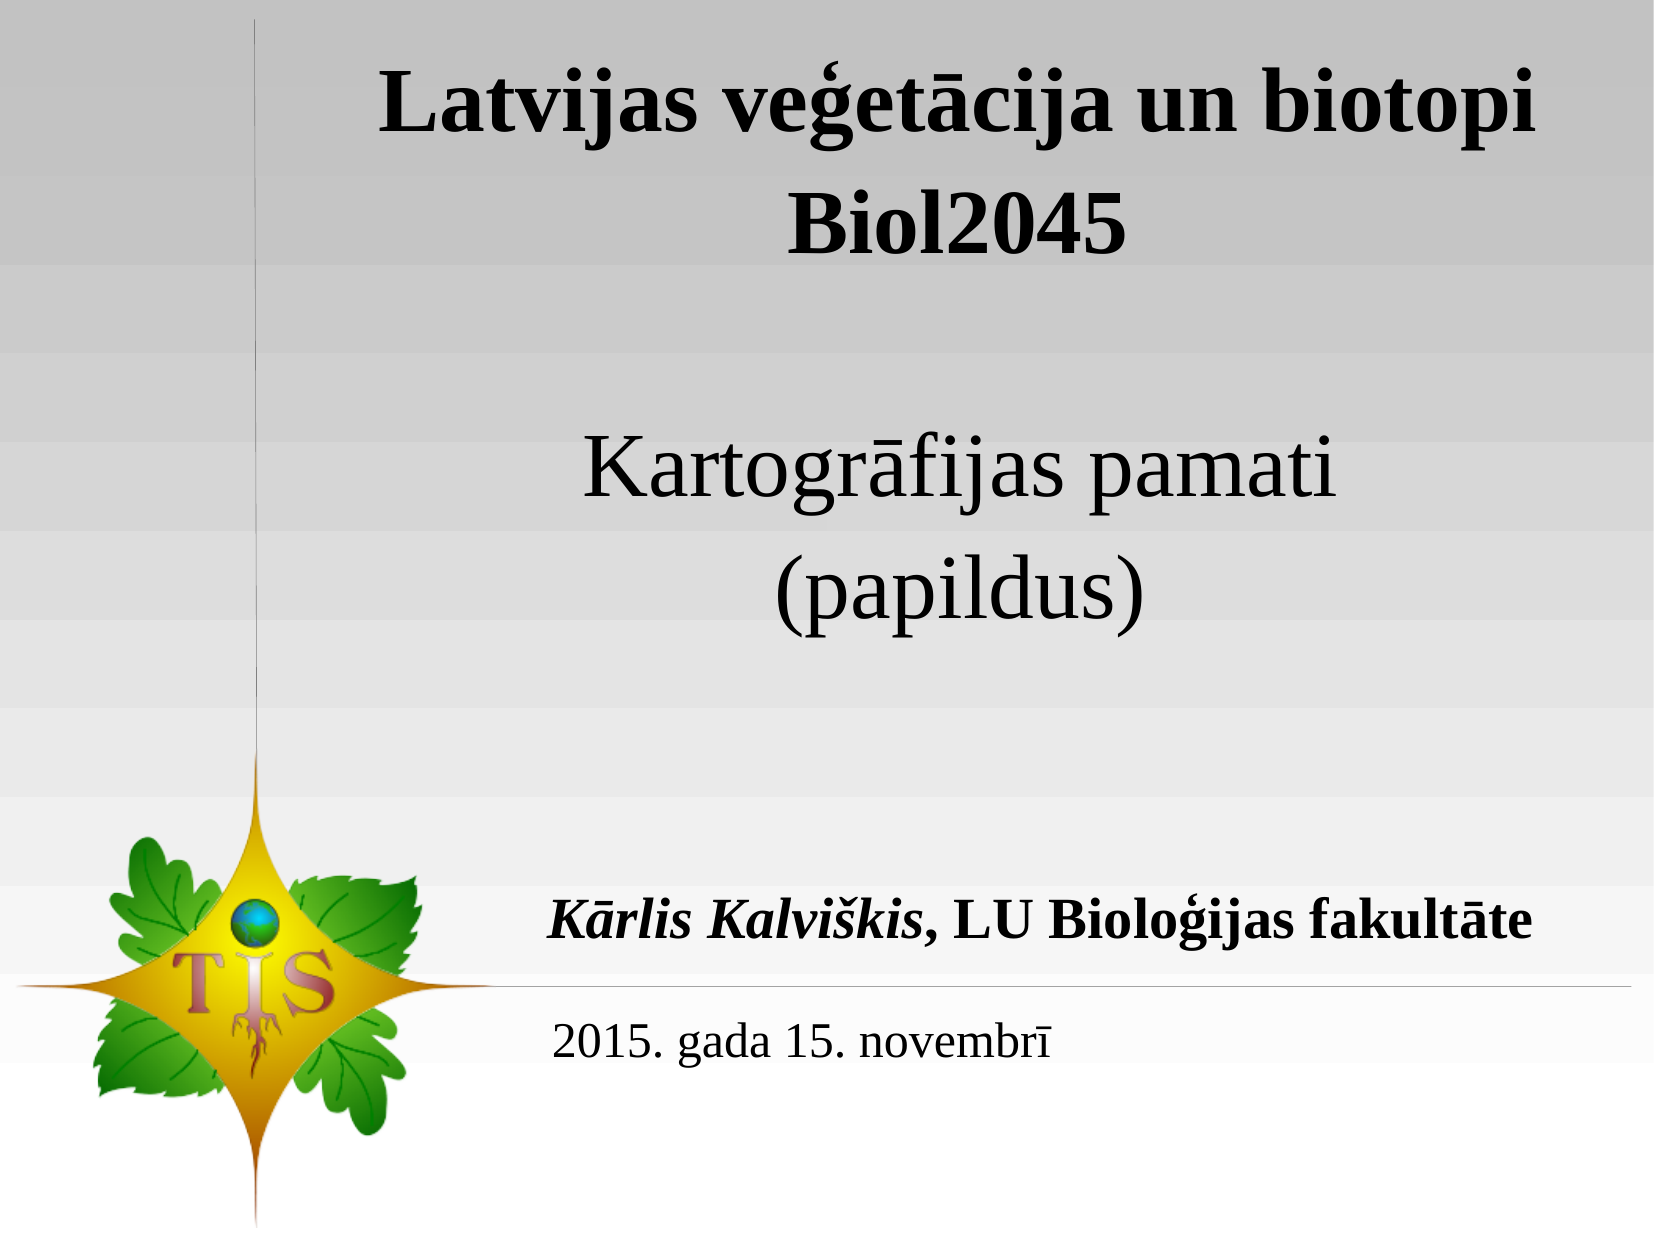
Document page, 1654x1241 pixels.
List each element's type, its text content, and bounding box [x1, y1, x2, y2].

text_box Kārlis Kalviškis, LU Bioloģijas fakultāte [546, 886, 1535, 952]
picture [0, 0, 1654, 1241]
title Kartogrāfijas pamati (papildus) [327, 413, 1595, 621]
list 2015. gada 15. novembrī [480, 1013, 1630, 1241]
